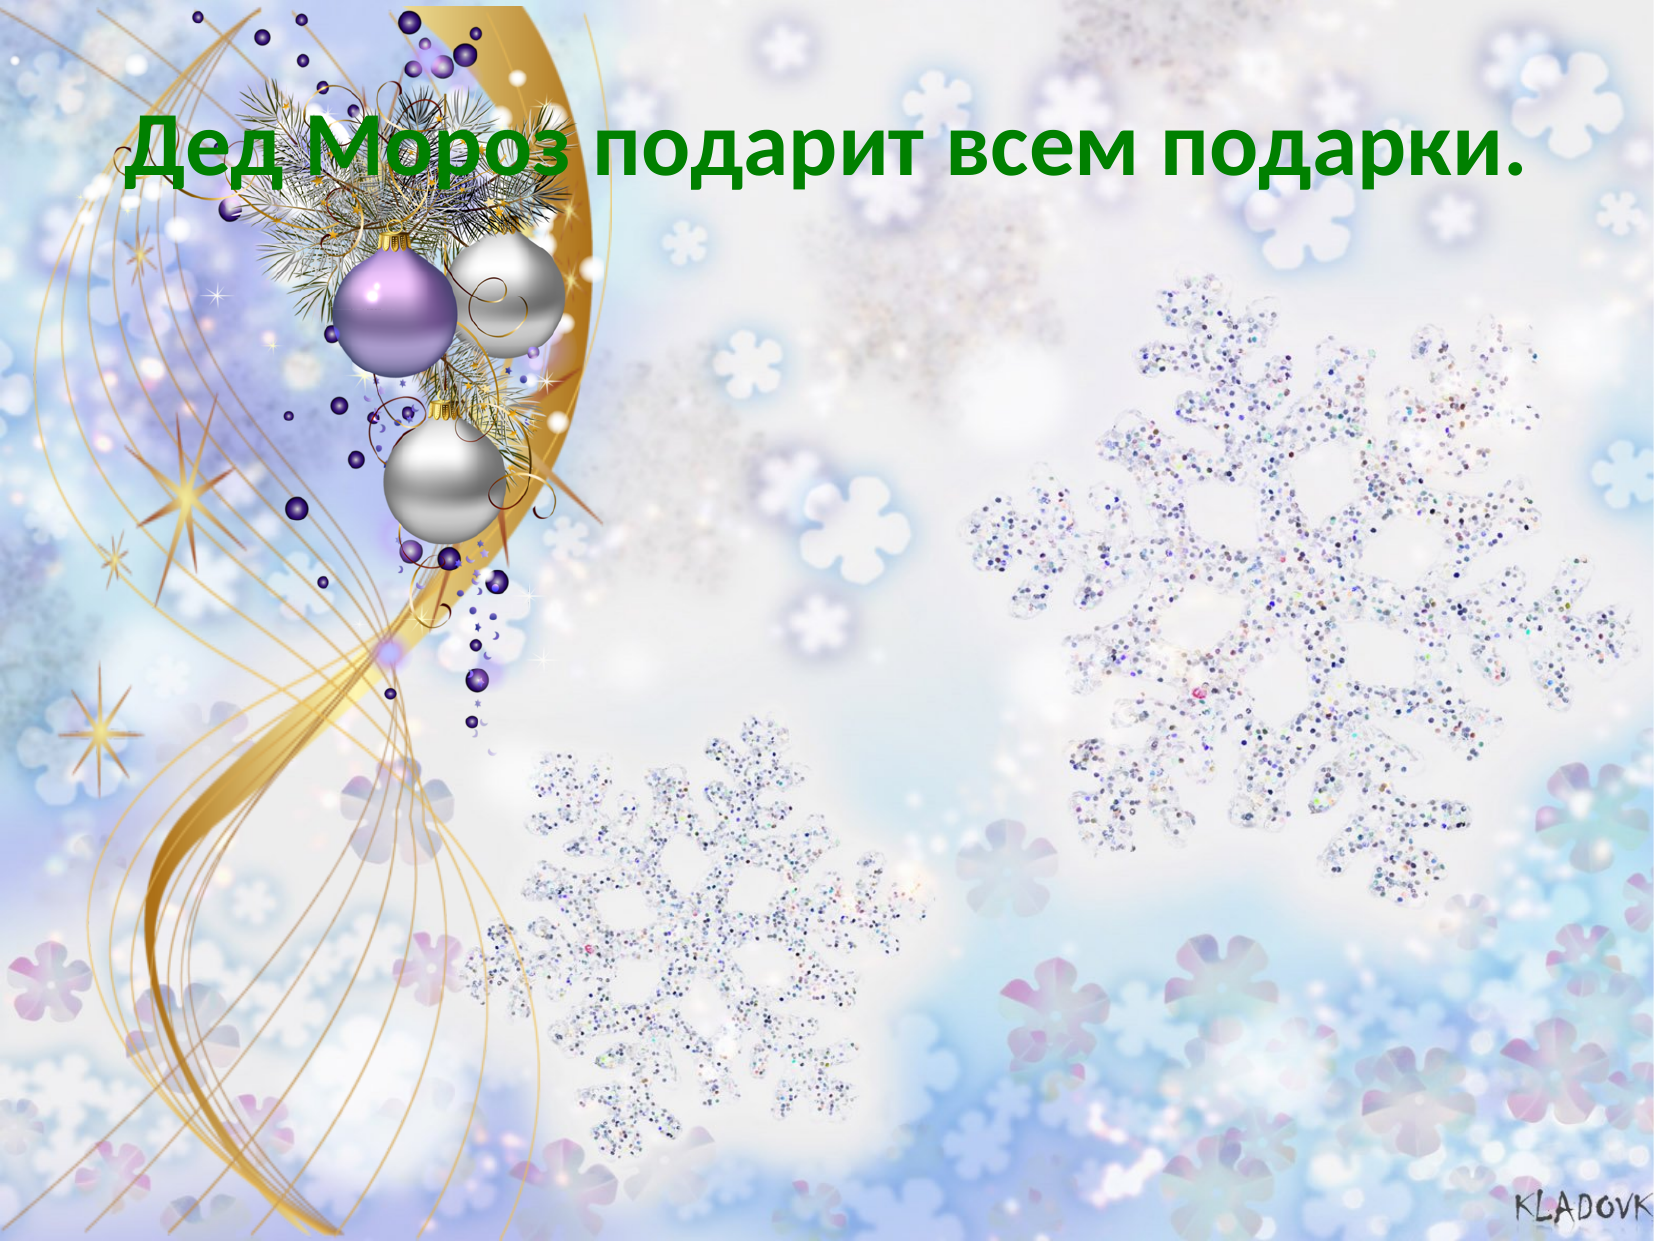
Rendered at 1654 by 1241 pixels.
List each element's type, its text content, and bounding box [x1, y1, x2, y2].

picture [0, 0, 1654, 1241]
title Дед Мороз подарит всем подарки. [82, 56, 1571, 250]
